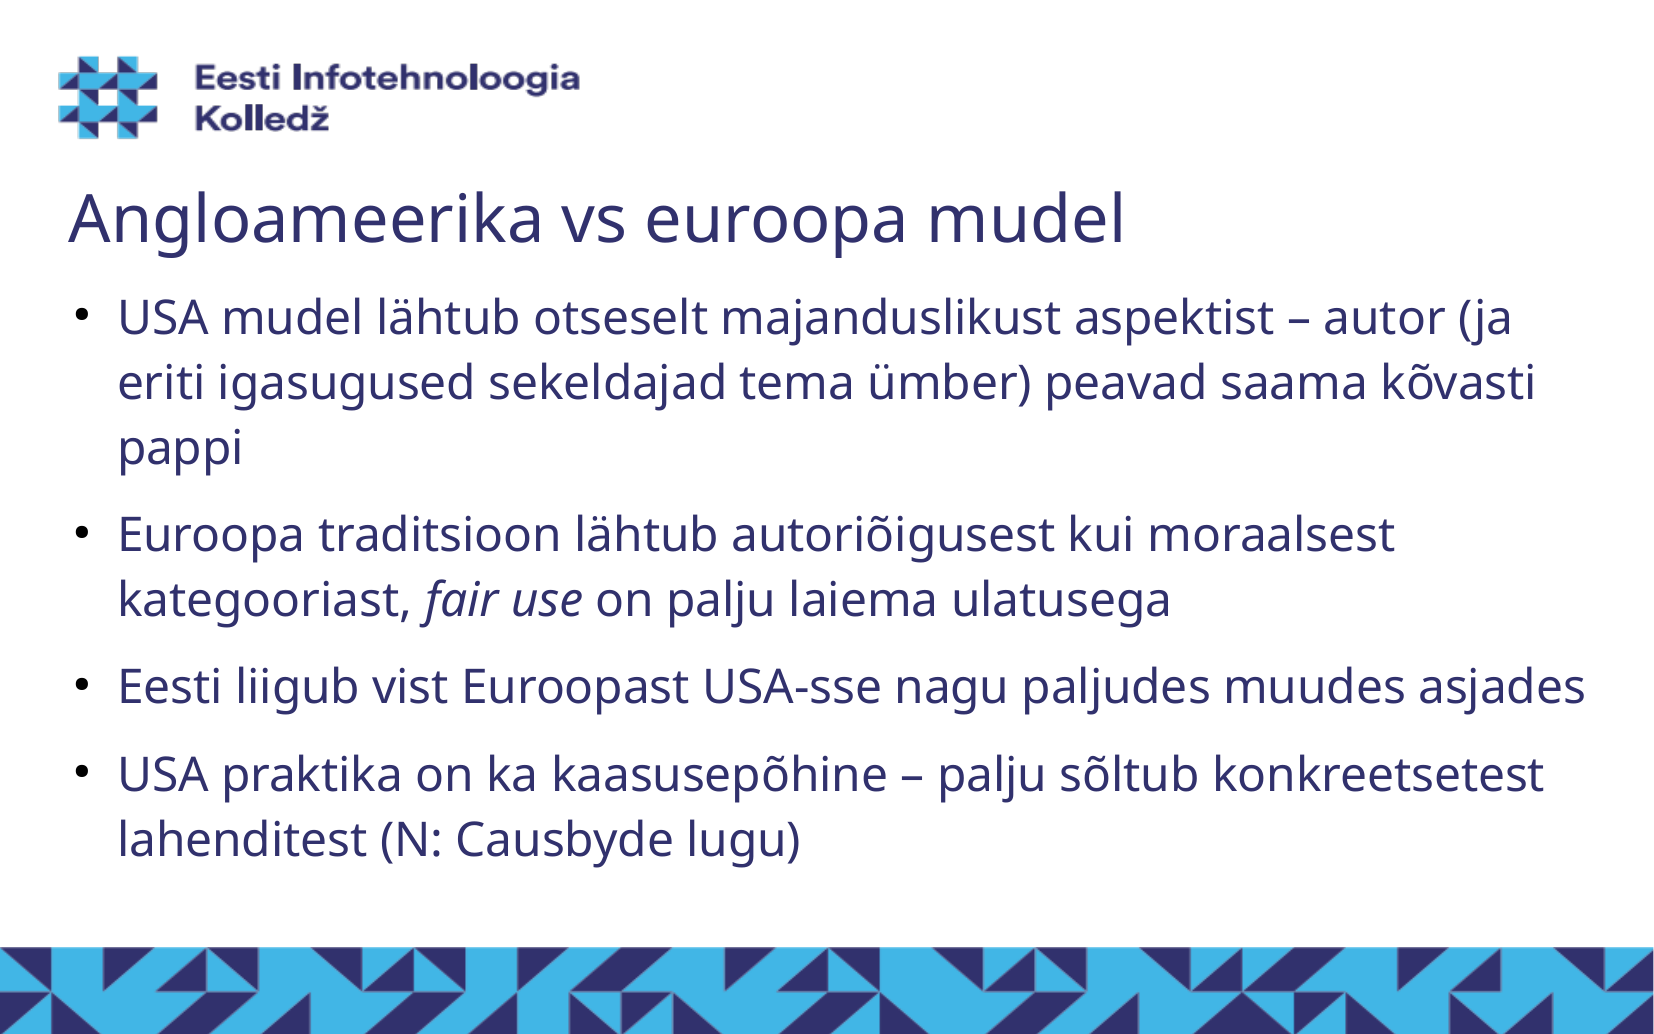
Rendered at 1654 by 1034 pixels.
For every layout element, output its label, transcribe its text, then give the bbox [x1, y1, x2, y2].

list USA mudel lähtub otseselt majanduslikust aspektist – autor (ja eriti igasugused sekeldajad tema ümber) peavad saama kõvasti pappi Euroopa traditsioon lähtub autoriõigusest kui moraalsest kategooriast, fair use on palju laiema ulatusega Eesti liigub vist Euroopast USA-sse nagu paljudes muudes asjades USA praktika on ka kaasusepõhine – palju sõltub konkreetsetest lahenditest (N: Causbyde lugu) [59, 283, 1595, 936]
title Angloameerika vs euroopa mudel [68, 147, 1536, 283]
